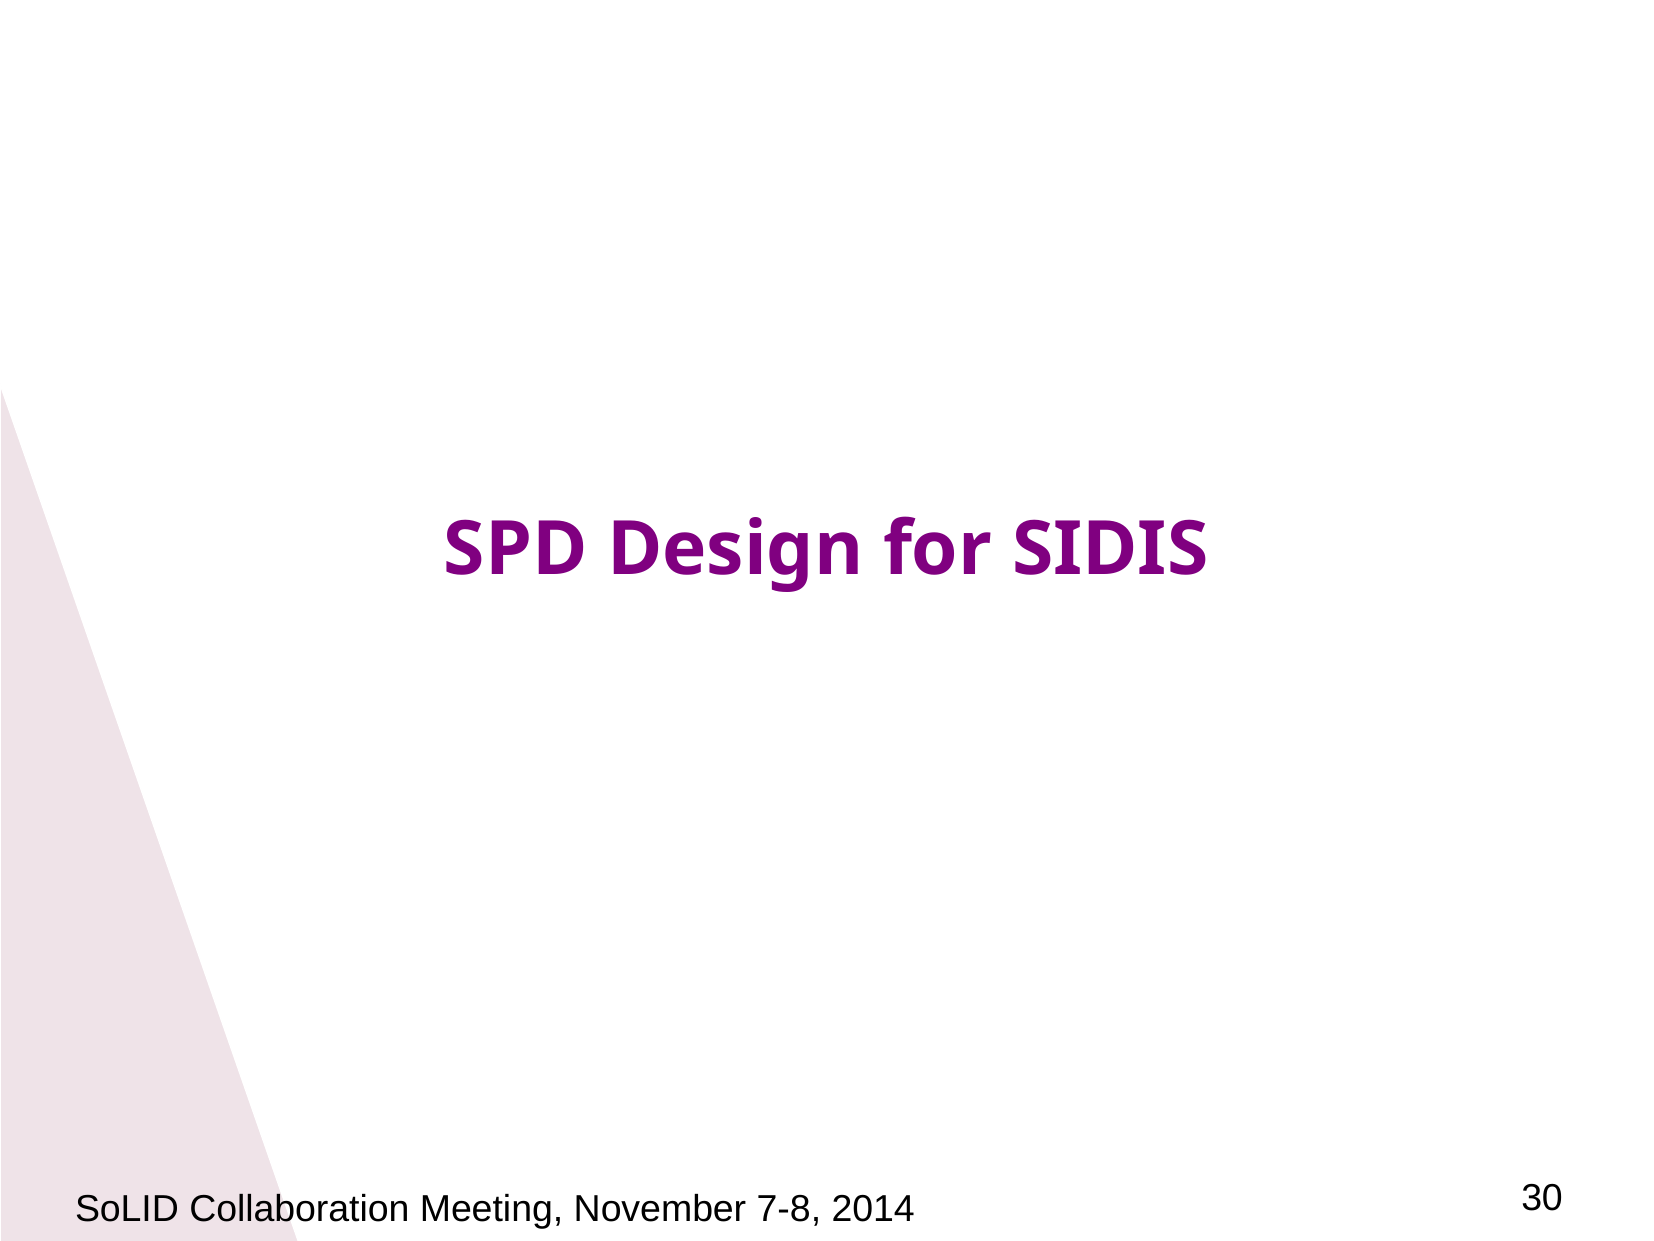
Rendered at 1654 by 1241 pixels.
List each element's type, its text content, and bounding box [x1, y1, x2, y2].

title SPD Design for SIDIS [0, 499, 1653, 638]
